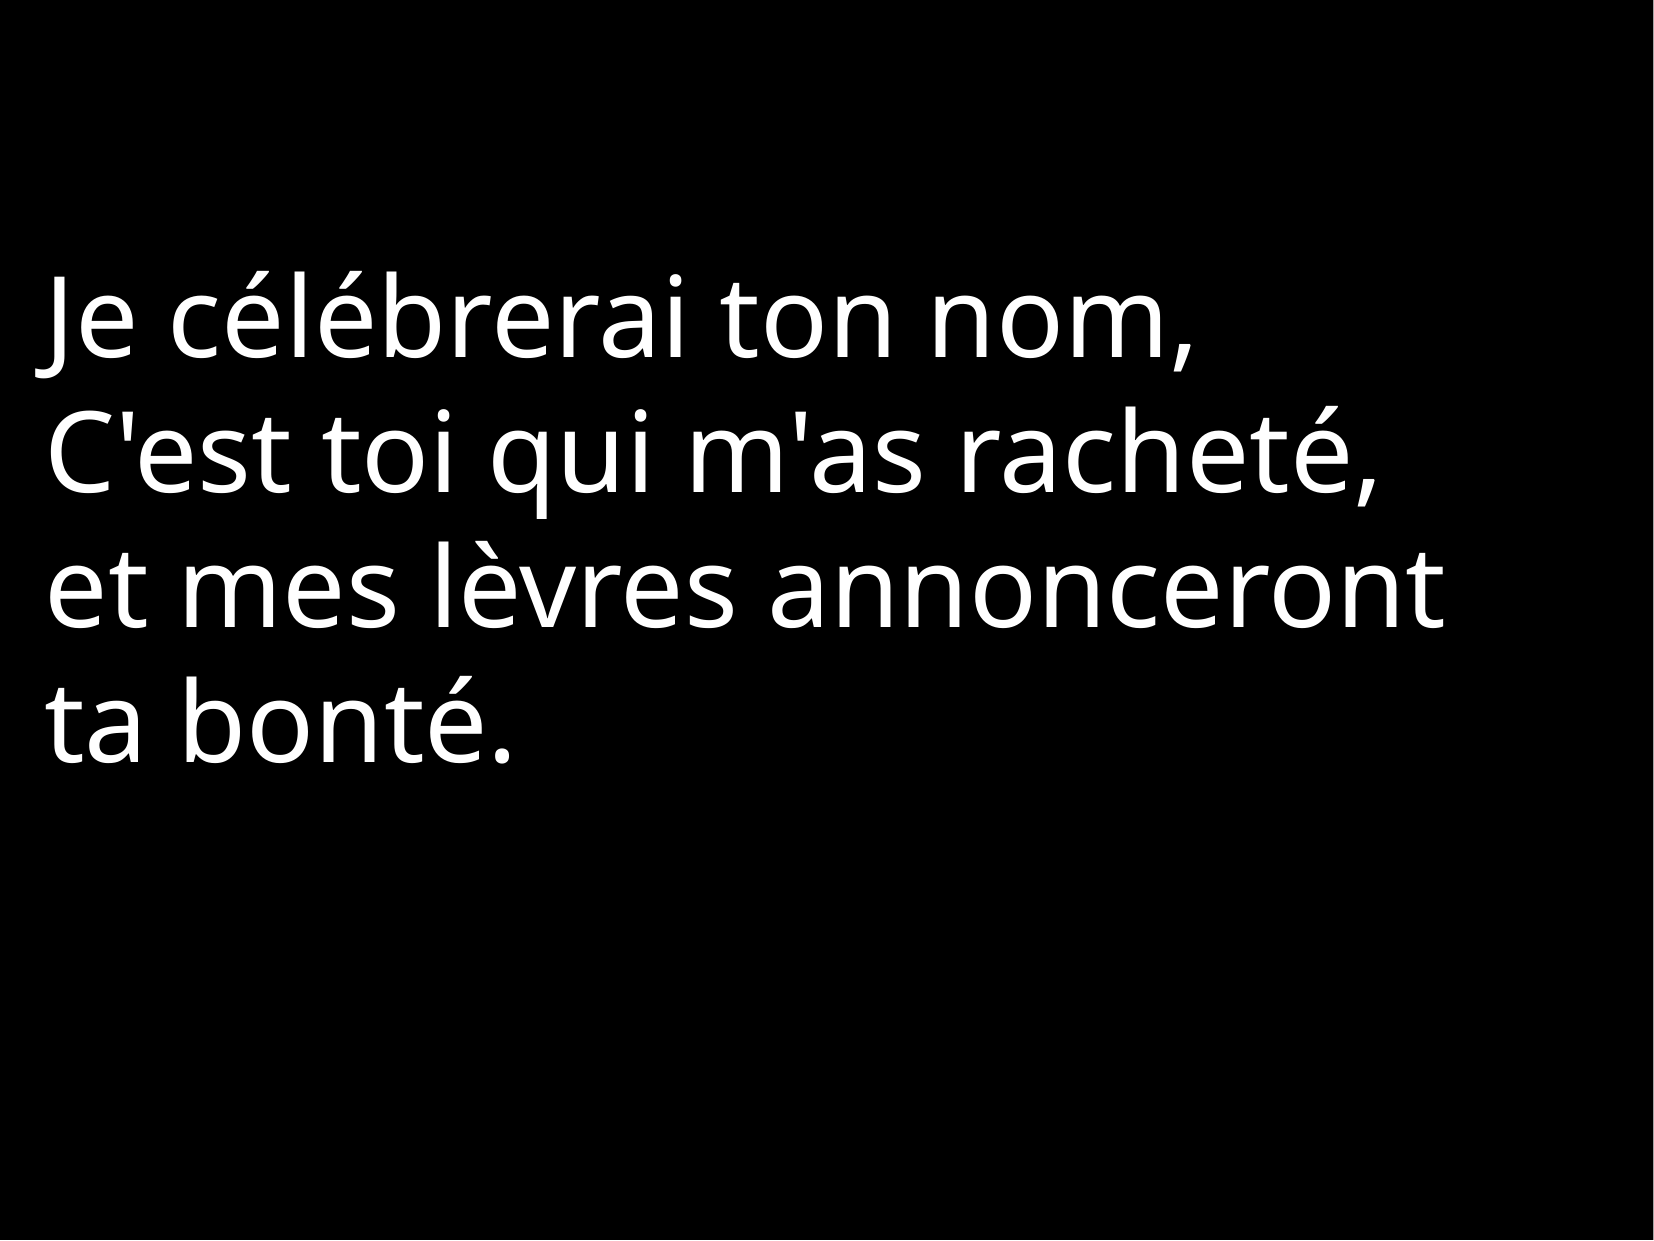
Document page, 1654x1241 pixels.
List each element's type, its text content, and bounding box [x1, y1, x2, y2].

text_box Je célébrerai ton nom, C'est toi qui m'as racheté, et mes lèvres annonceront ta bonté. [29, 88, 1625, 1211]
